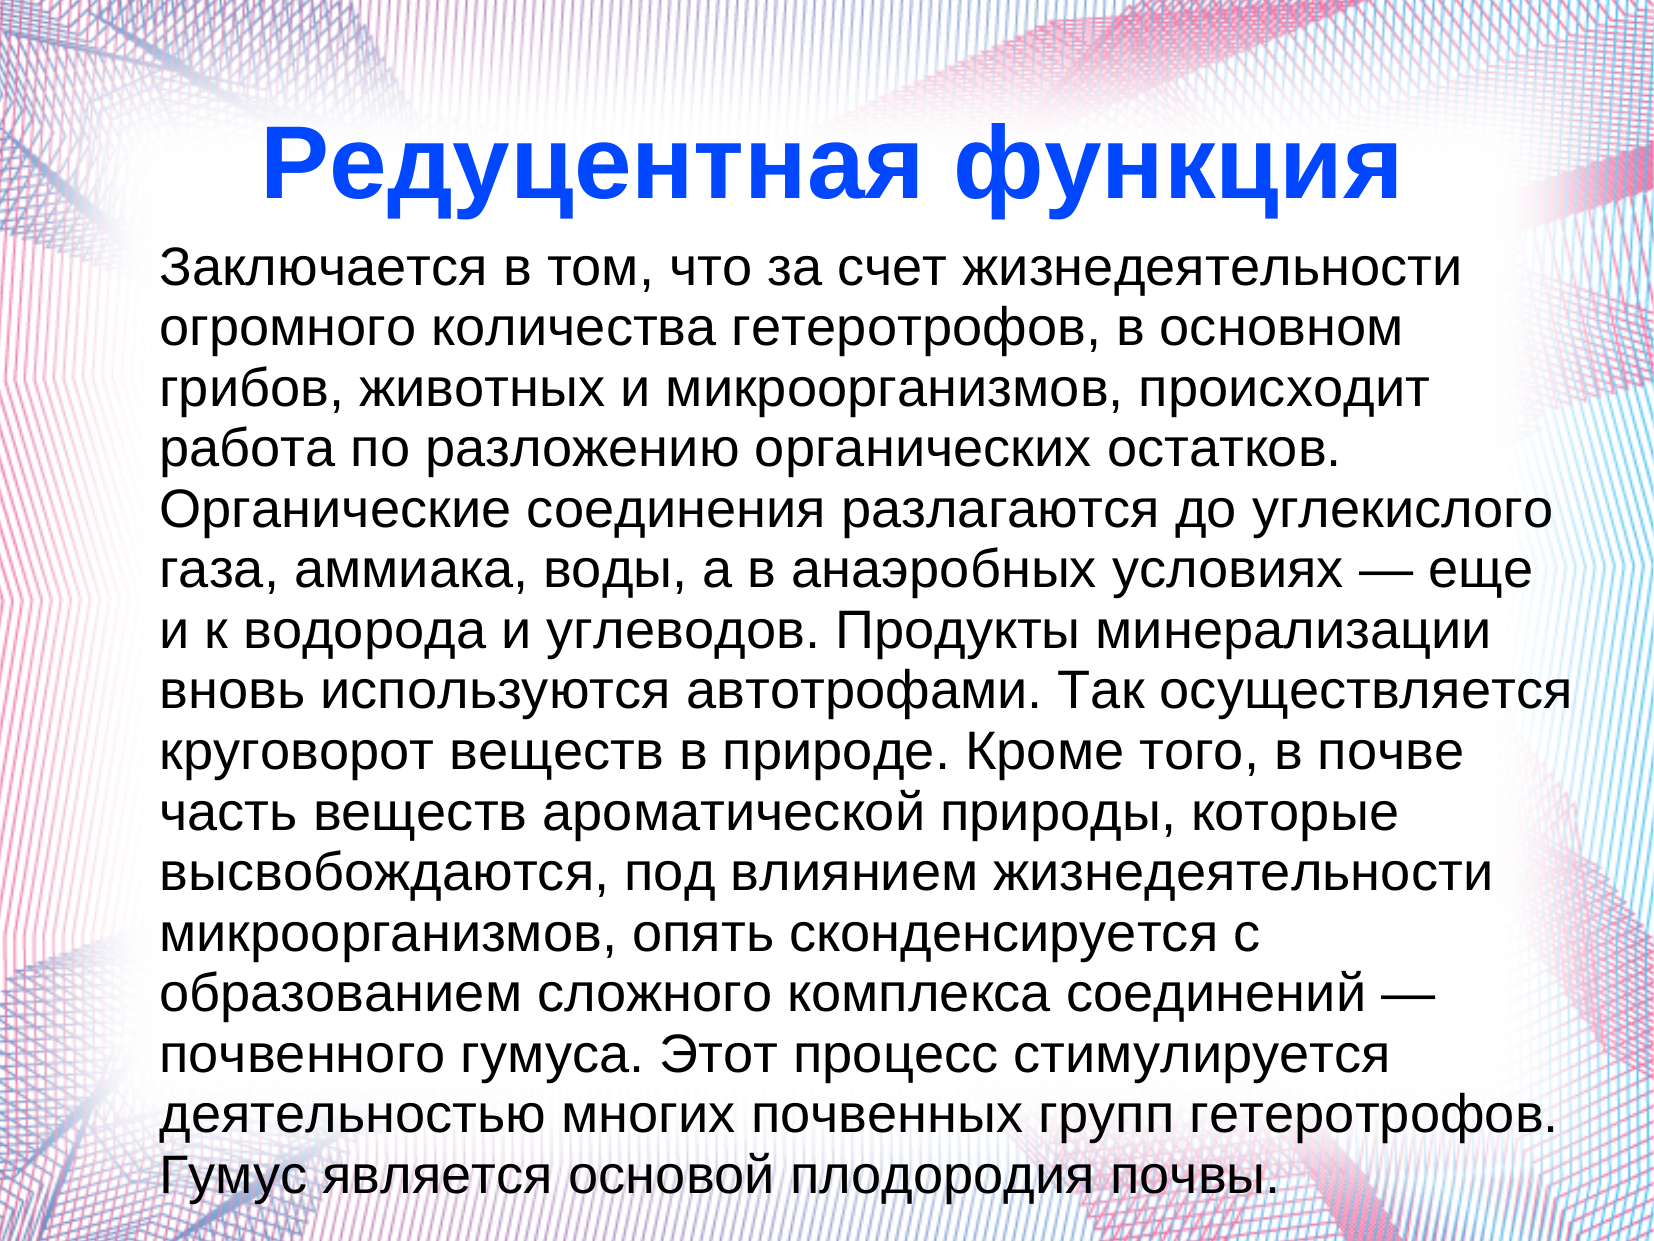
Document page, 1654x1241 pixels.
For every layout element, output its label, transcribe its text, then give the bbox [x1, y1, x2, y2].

picture [0, 0, 1654, 1241]
list Заключается в том, что за счет жизнедеятельности огромного количества гетеротрофов, в основном грибов, животных и микроорганизмов, происходит работа по разложению органических остатков. Органические соединения разлагаются до углекислого газа, аммиака, воды, а в анаэробных условиях — еще и к водорода и углеводов. Продукты минерализации вновь используются автотрофами. Так осуществляется круговорот веществ в природе. Кроме того, в почве часть веществ ароматической природы, которые высвобождаются, под влиянием жизнедеятельности микроорганизмов, опять сконденсируется с образованием сложного комплекса соединений — почвенного гумуса. Этот процесс стимулируется деятельностью многих почвенных групп гетеротрофов. Гумус является основой плодородия почвы. [88, 236, 1577, 1205]
title Редуцентная функция [88, 59, 1577, 236]
